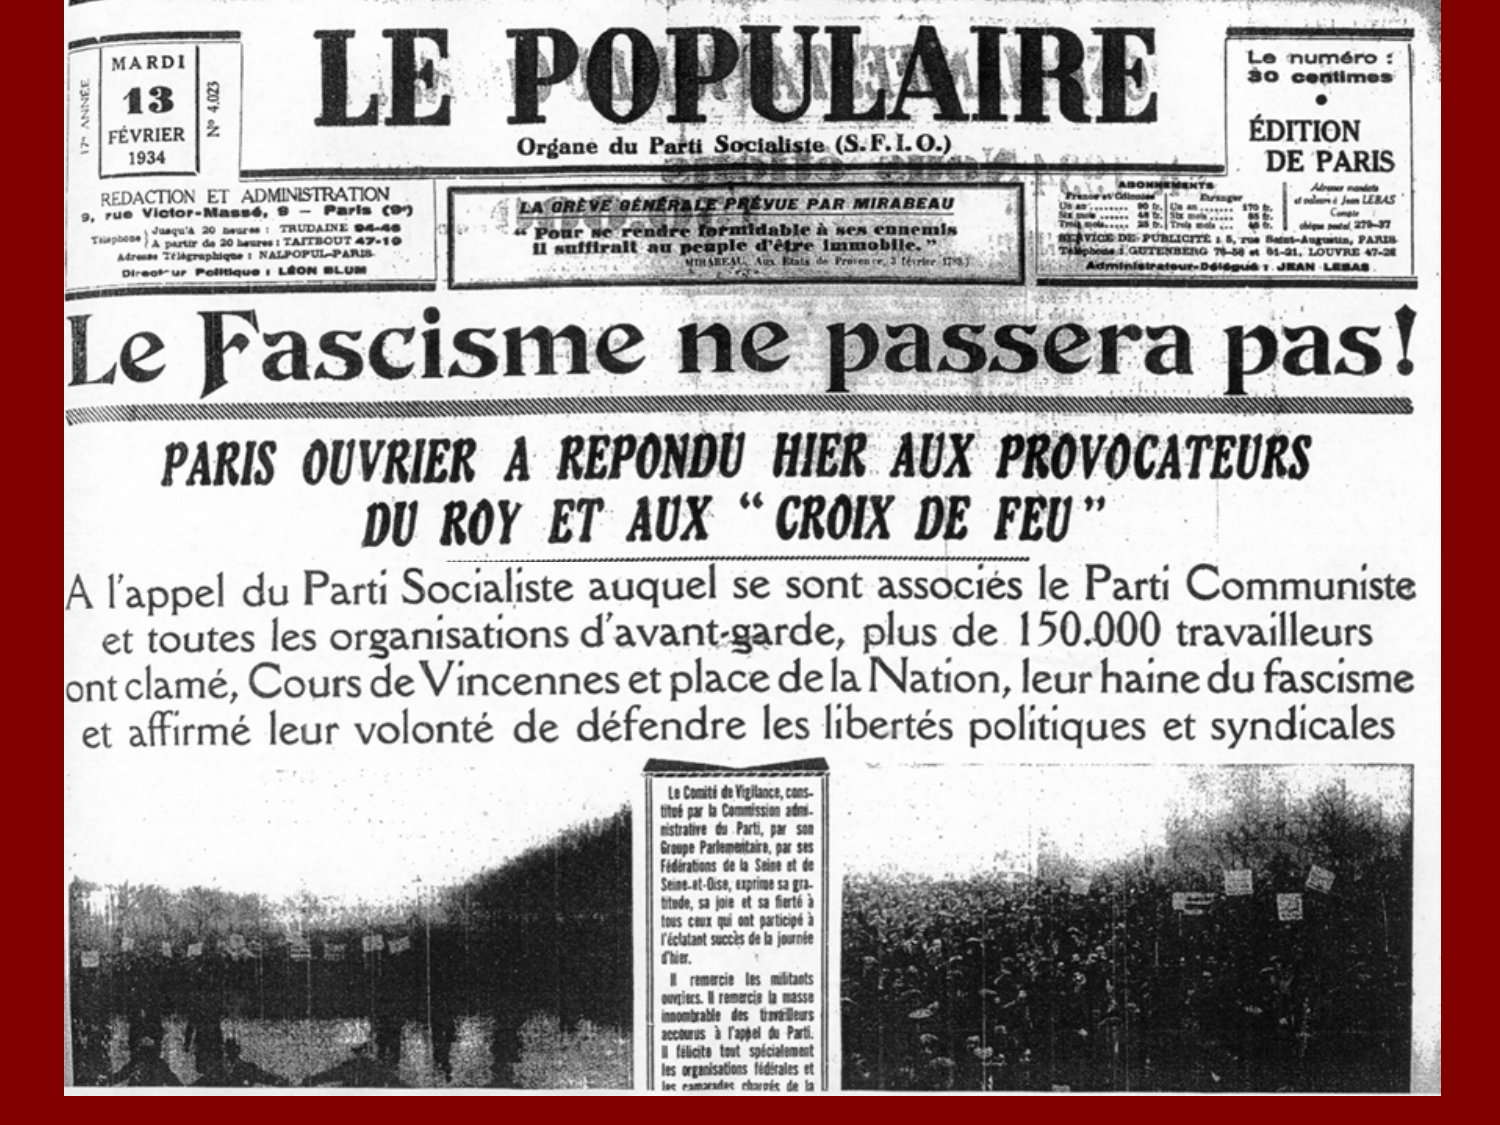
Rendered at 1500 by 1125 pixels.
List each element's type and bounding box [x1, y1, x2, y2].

picture [64, 0, 1441, 1096]
